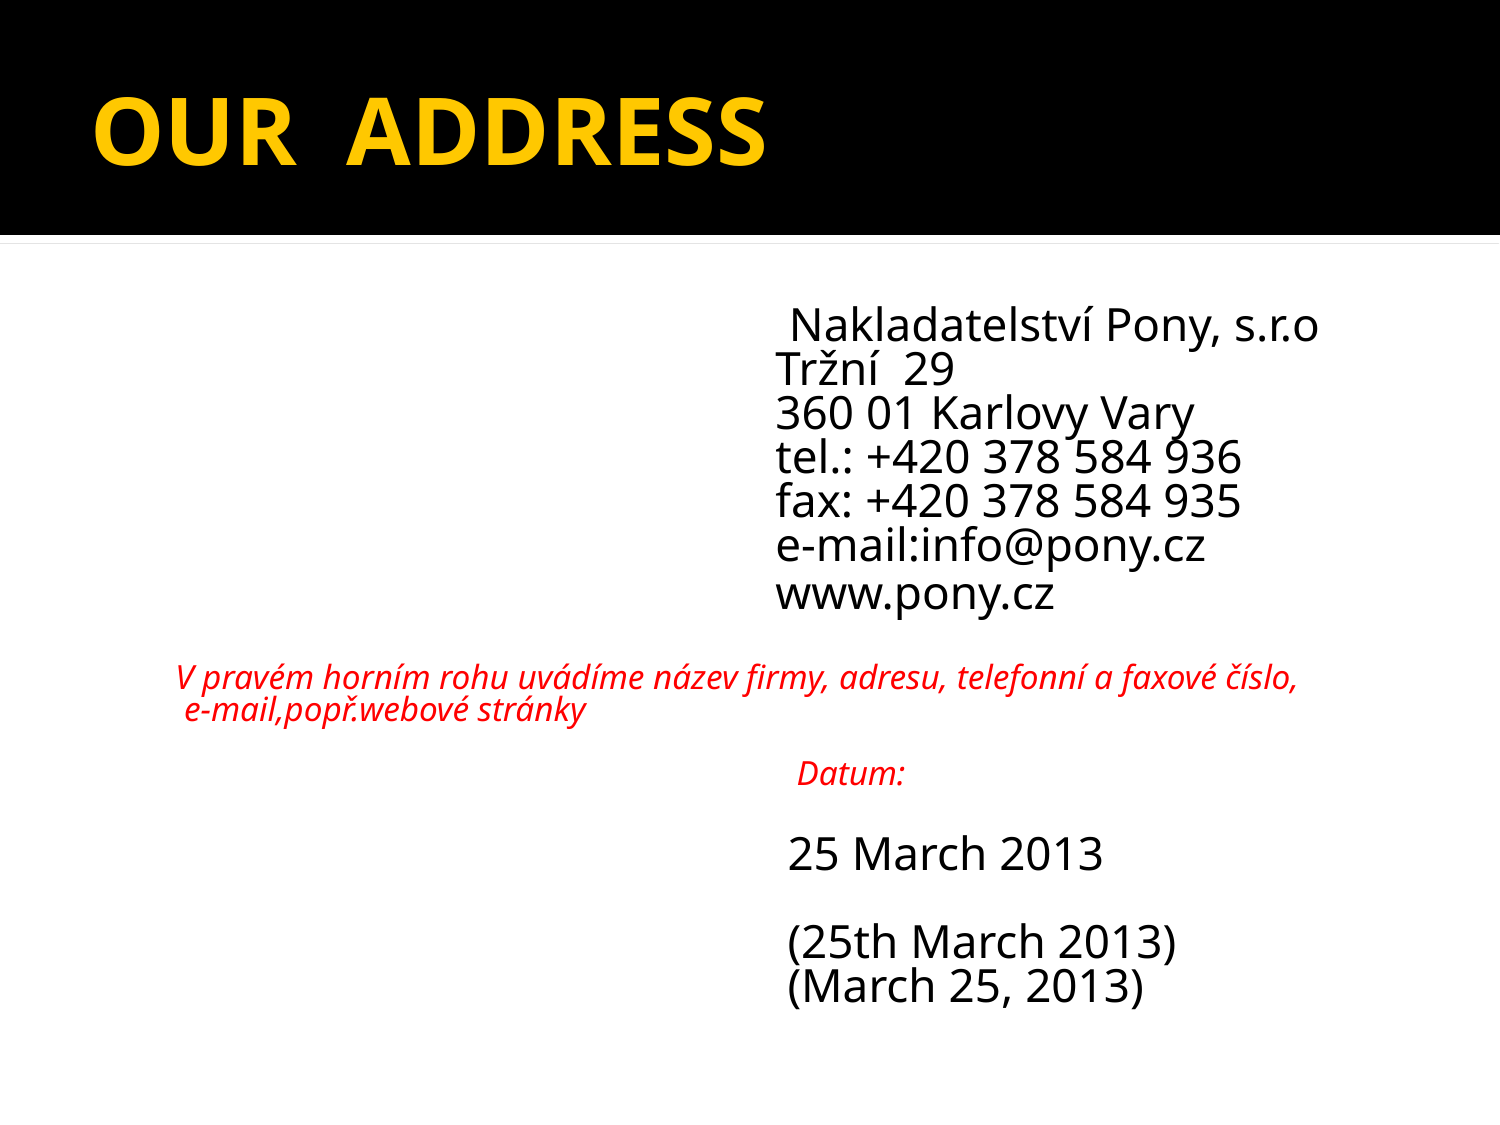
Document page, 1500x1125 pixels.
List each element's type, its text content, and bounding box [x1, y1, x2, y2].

list Nakladatelství Pony, s.r.o Tržní 29 360 01 Karlovy Vary tel.: +420 378 584 936 fax: +420 378 584 935 e-mail:info@pony.cz www.pony.cz V pravém horním rohu uvádíme název firmy, adresu, telefonní a faxové číslo, e-mail,popř.webové stránky Datum: 25 March 2013 (25th March 2013) (March 25, 2013) [75, 291, 1426, 1051]
title OUR ADDRESS [75, 25, 1426, 232]
